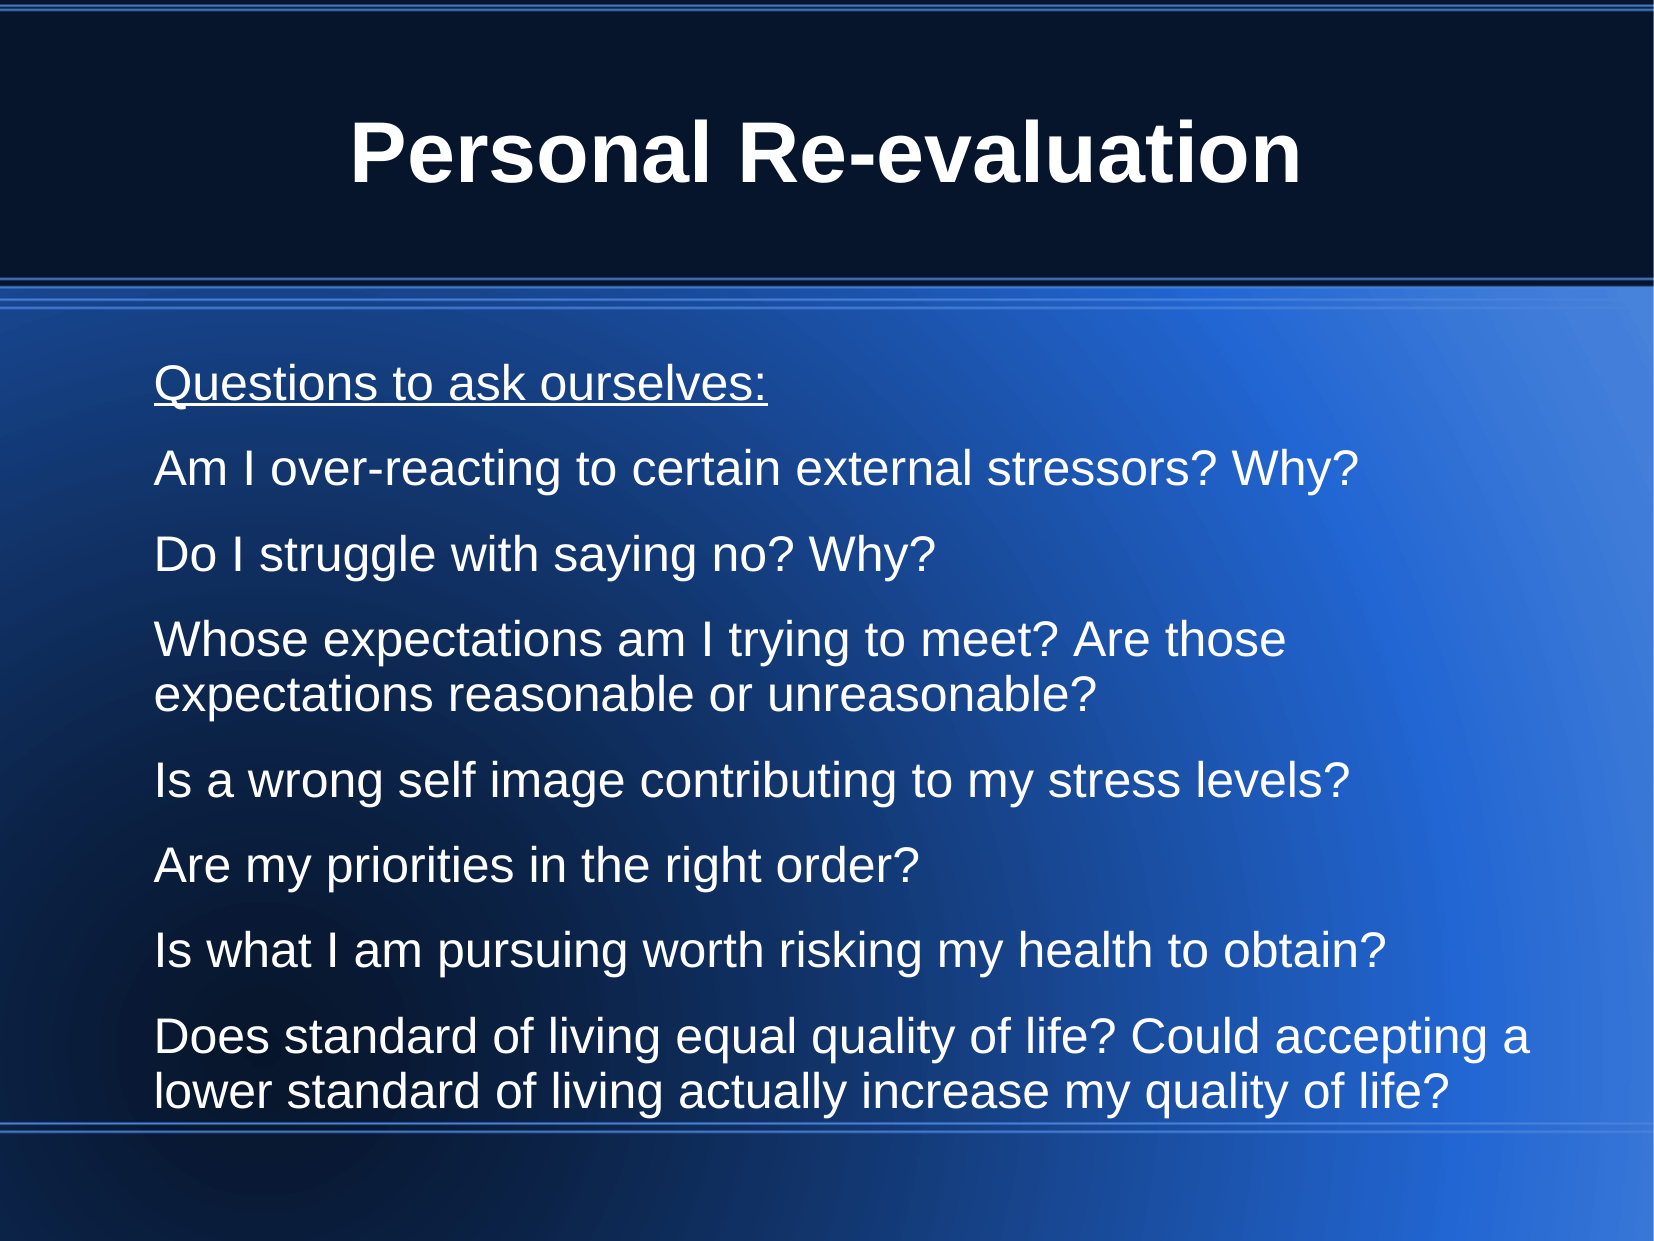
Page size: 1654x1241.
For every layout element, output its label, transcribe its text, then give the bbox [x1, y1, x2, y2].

picture [0, 0, 1654, 1241]
title Personal Re-evaluation [82, 49, 1571, 257]
list Questions to ask ourselves: Am I over-reacting to certain external stressors? Why? Do I struggle with saying no? Why? Whose expectations am I trying to meet? Are those expectations reasonable or unreasonable? Is a wrong self image contributing to my stress levels? Are my priorities in the right order? Is what I am pursuing worth risking my health to obtain? Does standard of living equal quality of life? Could accepting a lower standard of living actually increase my quality of life? [82, 355, 1571, 1120]
